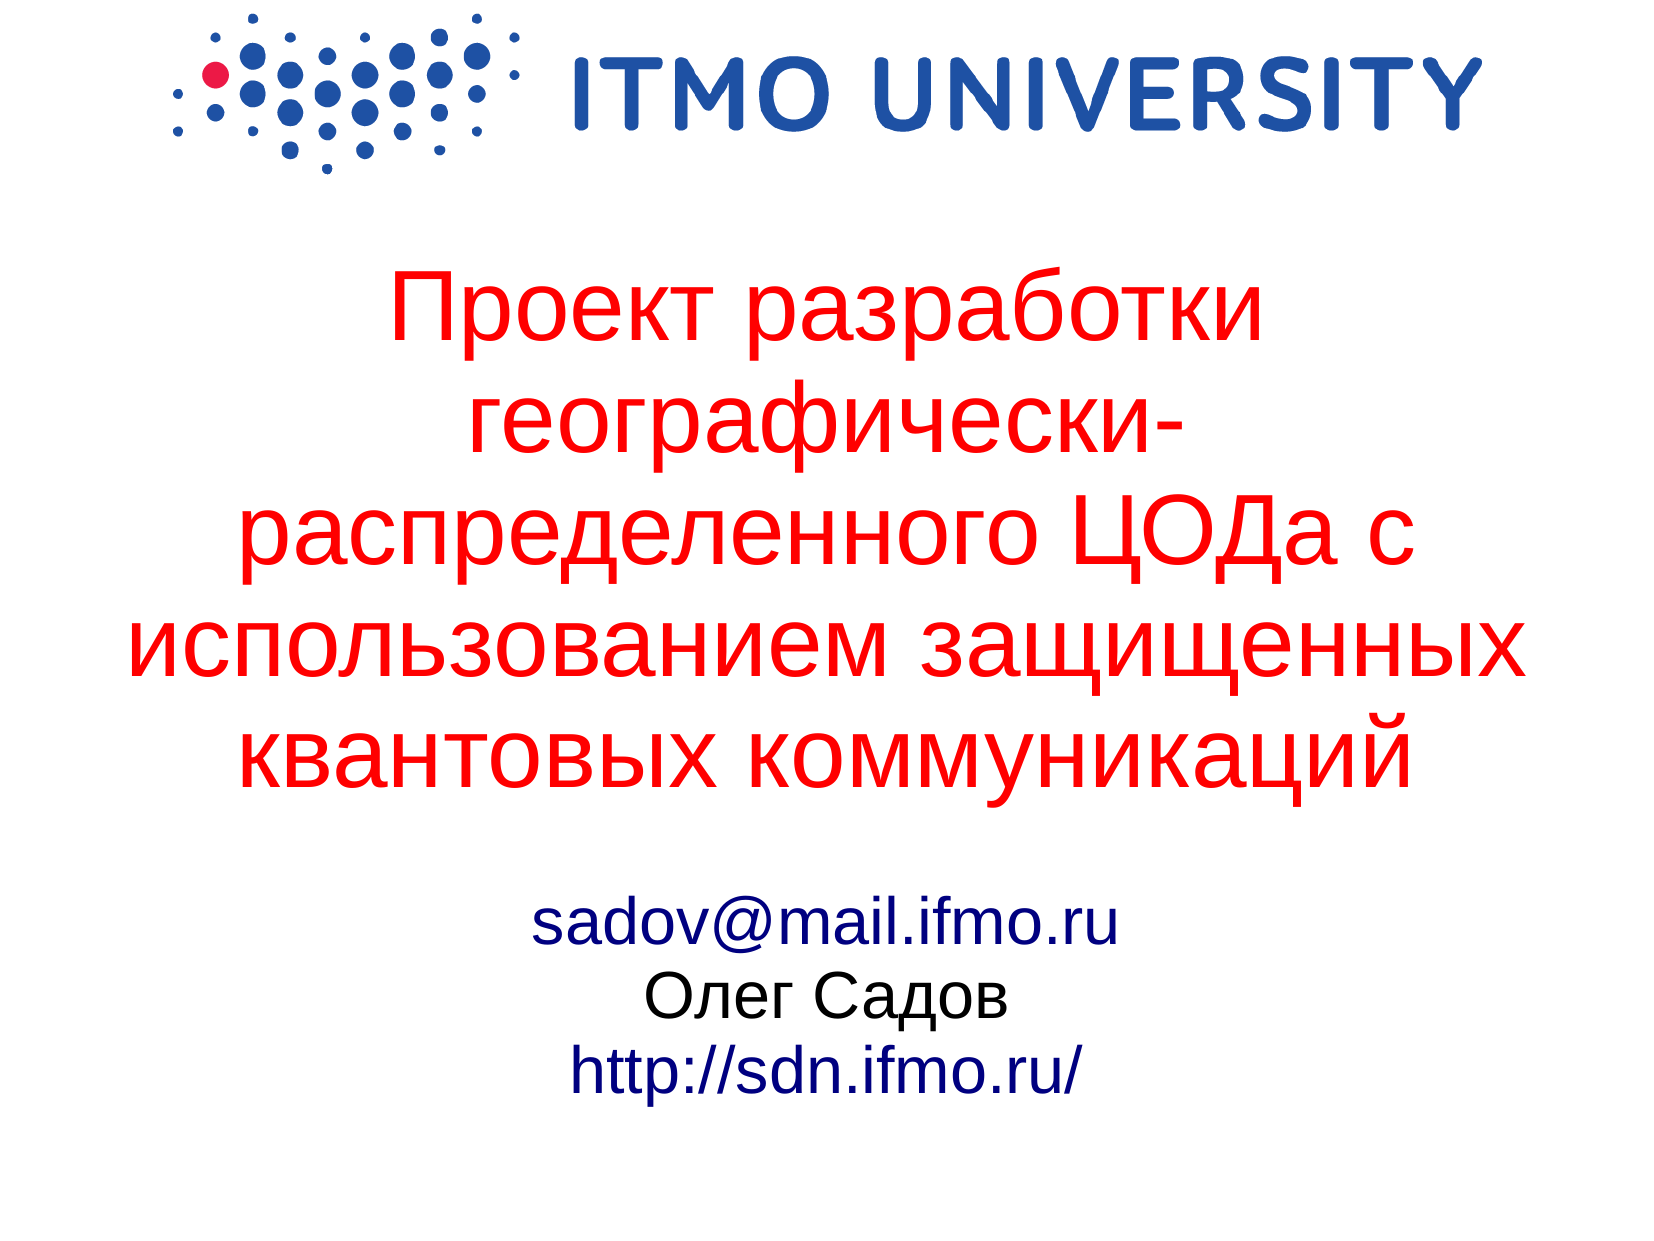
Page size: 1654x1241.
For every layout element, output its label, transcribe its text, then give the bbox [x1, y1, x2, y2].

picture [0, 0, 1654, 306]
subtitle Проект разработки географически-распределенного ЦОДа с использованием защищенных квантовых коммуникаций sadov@mail.ifmo.ru Олег Садов http://sdn.ifmo.ru/ [82, 306, 1571, 1158]
